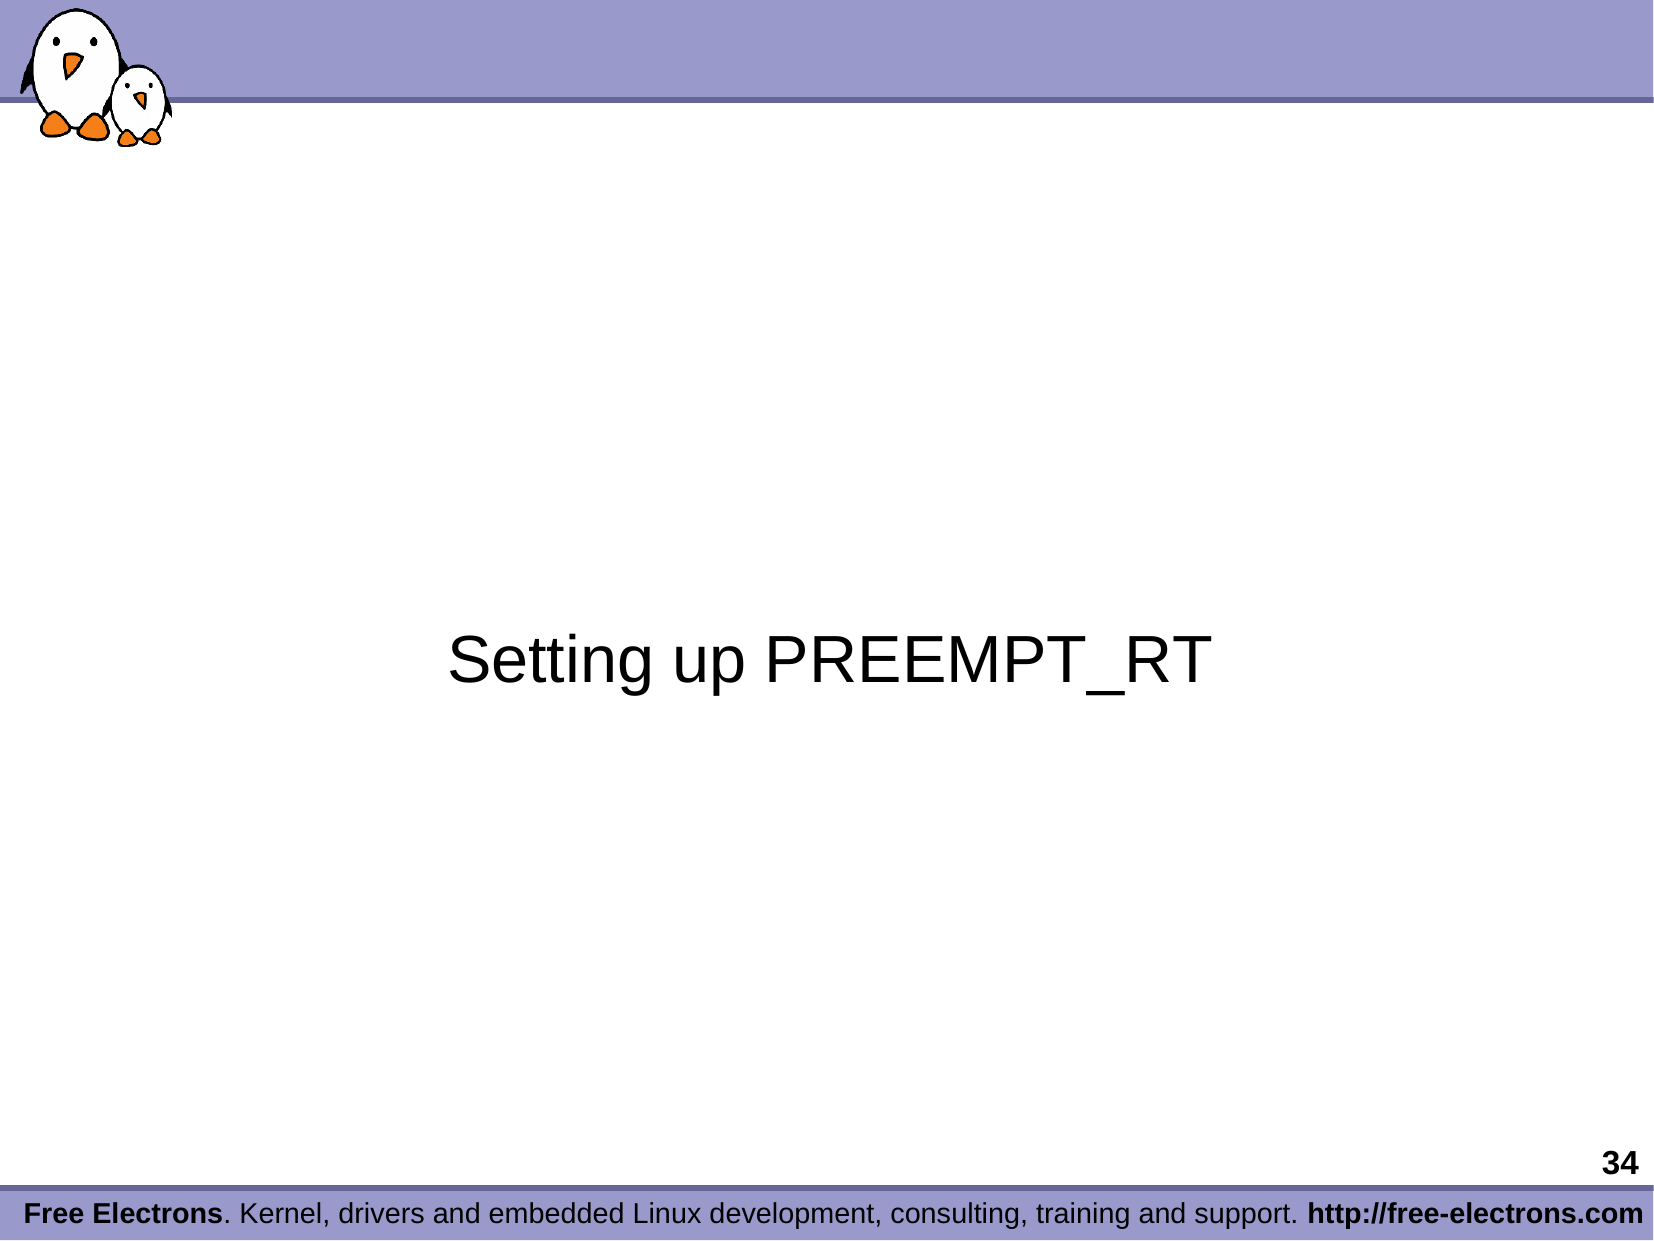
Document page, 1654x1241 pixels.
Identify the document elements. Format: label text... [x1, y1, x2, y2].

subtitle Setting up PREEMPT_RT [68, 201, 1592, 1118]
picture [20, 8, 172, 147]
